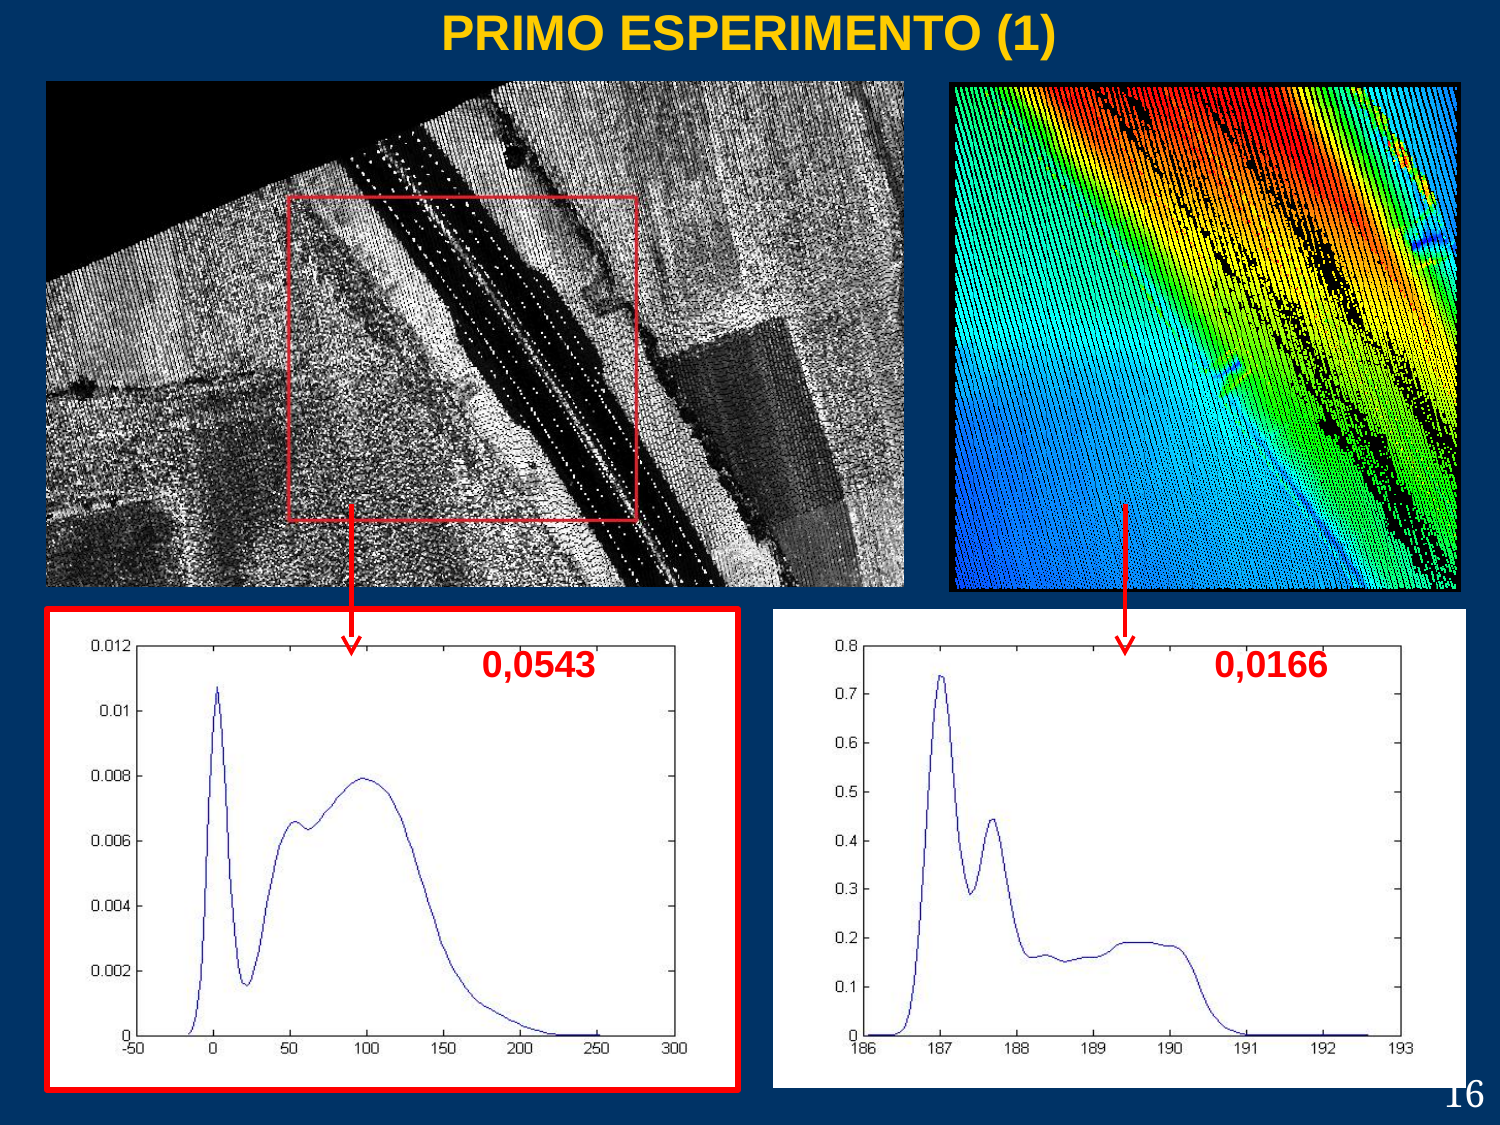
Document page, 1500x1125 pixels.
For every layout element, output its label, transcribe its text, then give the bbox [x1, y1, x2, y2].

picture [46, 81, 904, 587]
slide_number <numero> [1149, 1062, 1500, 1125]
picture [50, 612, 735, 1087]
text_box 0,0543 [410, 632, 668, 693]
picture [773, 609, 1466, 1088]
text_box 0,0166 [1148, 632, 1395, 693]
text_box PRIMO ESPERIMENTO (1) [0, 0, 1500, 69]
picture [949, 82, 1461, 592]
